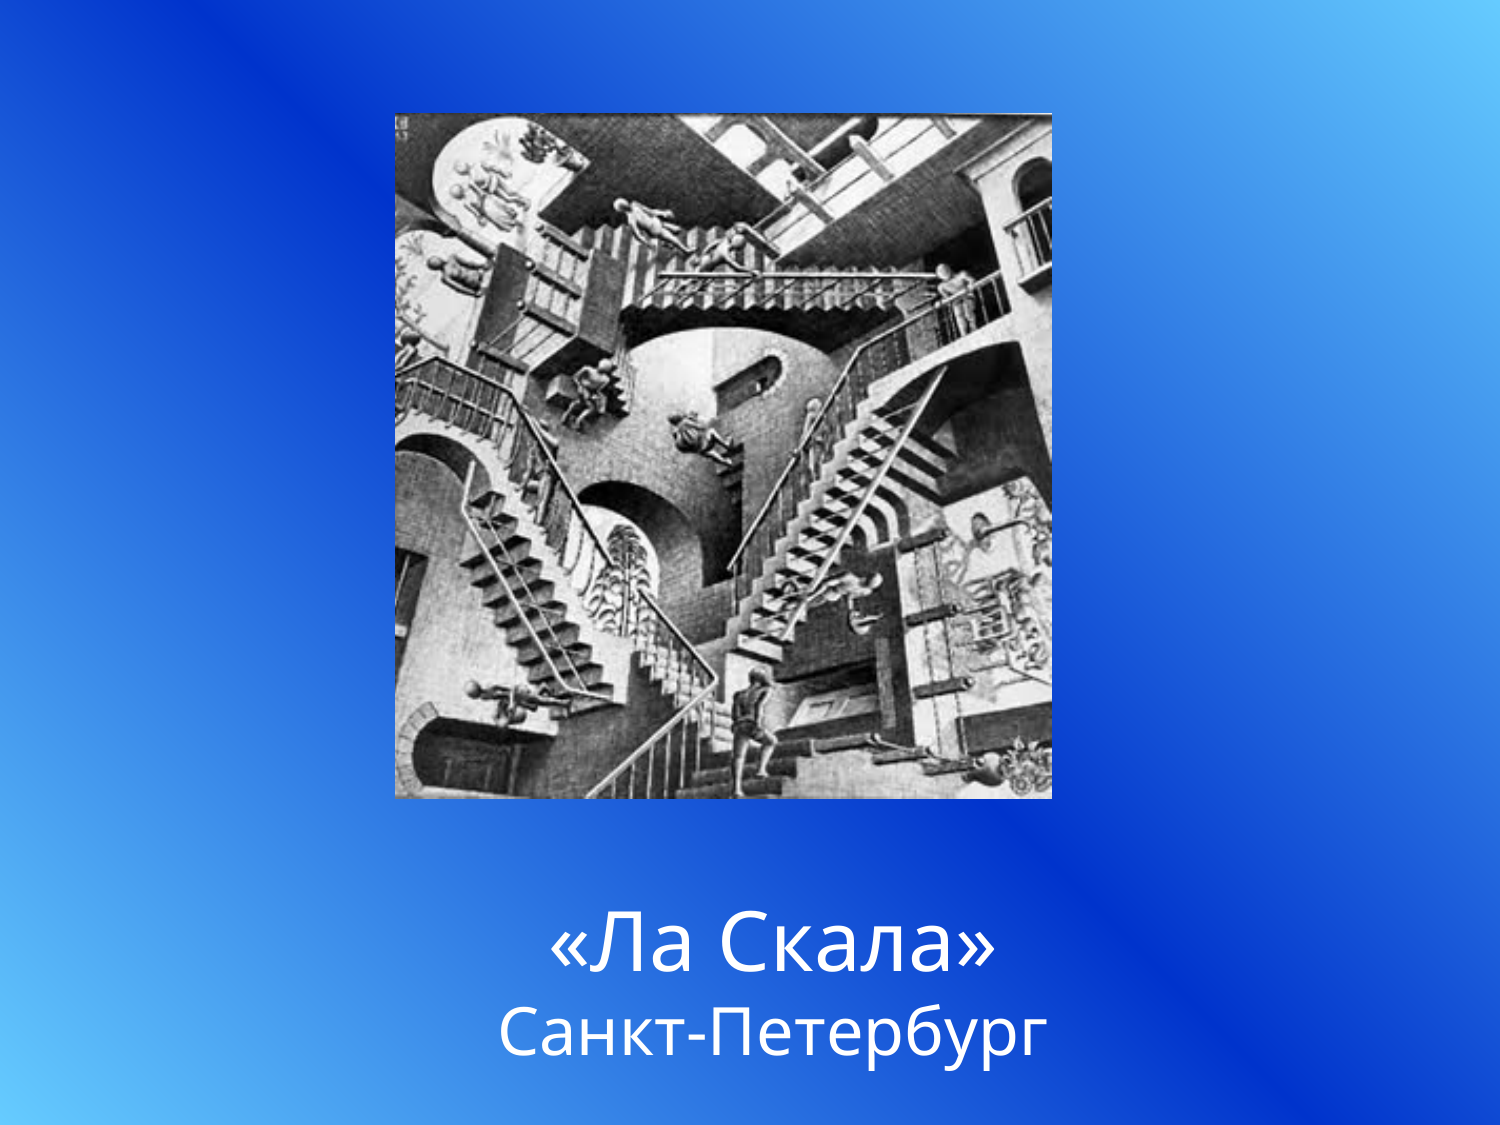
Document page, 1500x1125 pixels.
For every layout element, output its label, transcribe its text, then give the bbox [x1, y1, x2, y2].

text_box «Ла Скала» Санкт-Петербург [135, 857, 1411, 1099]
picture [395, 113, 1052, 799]
